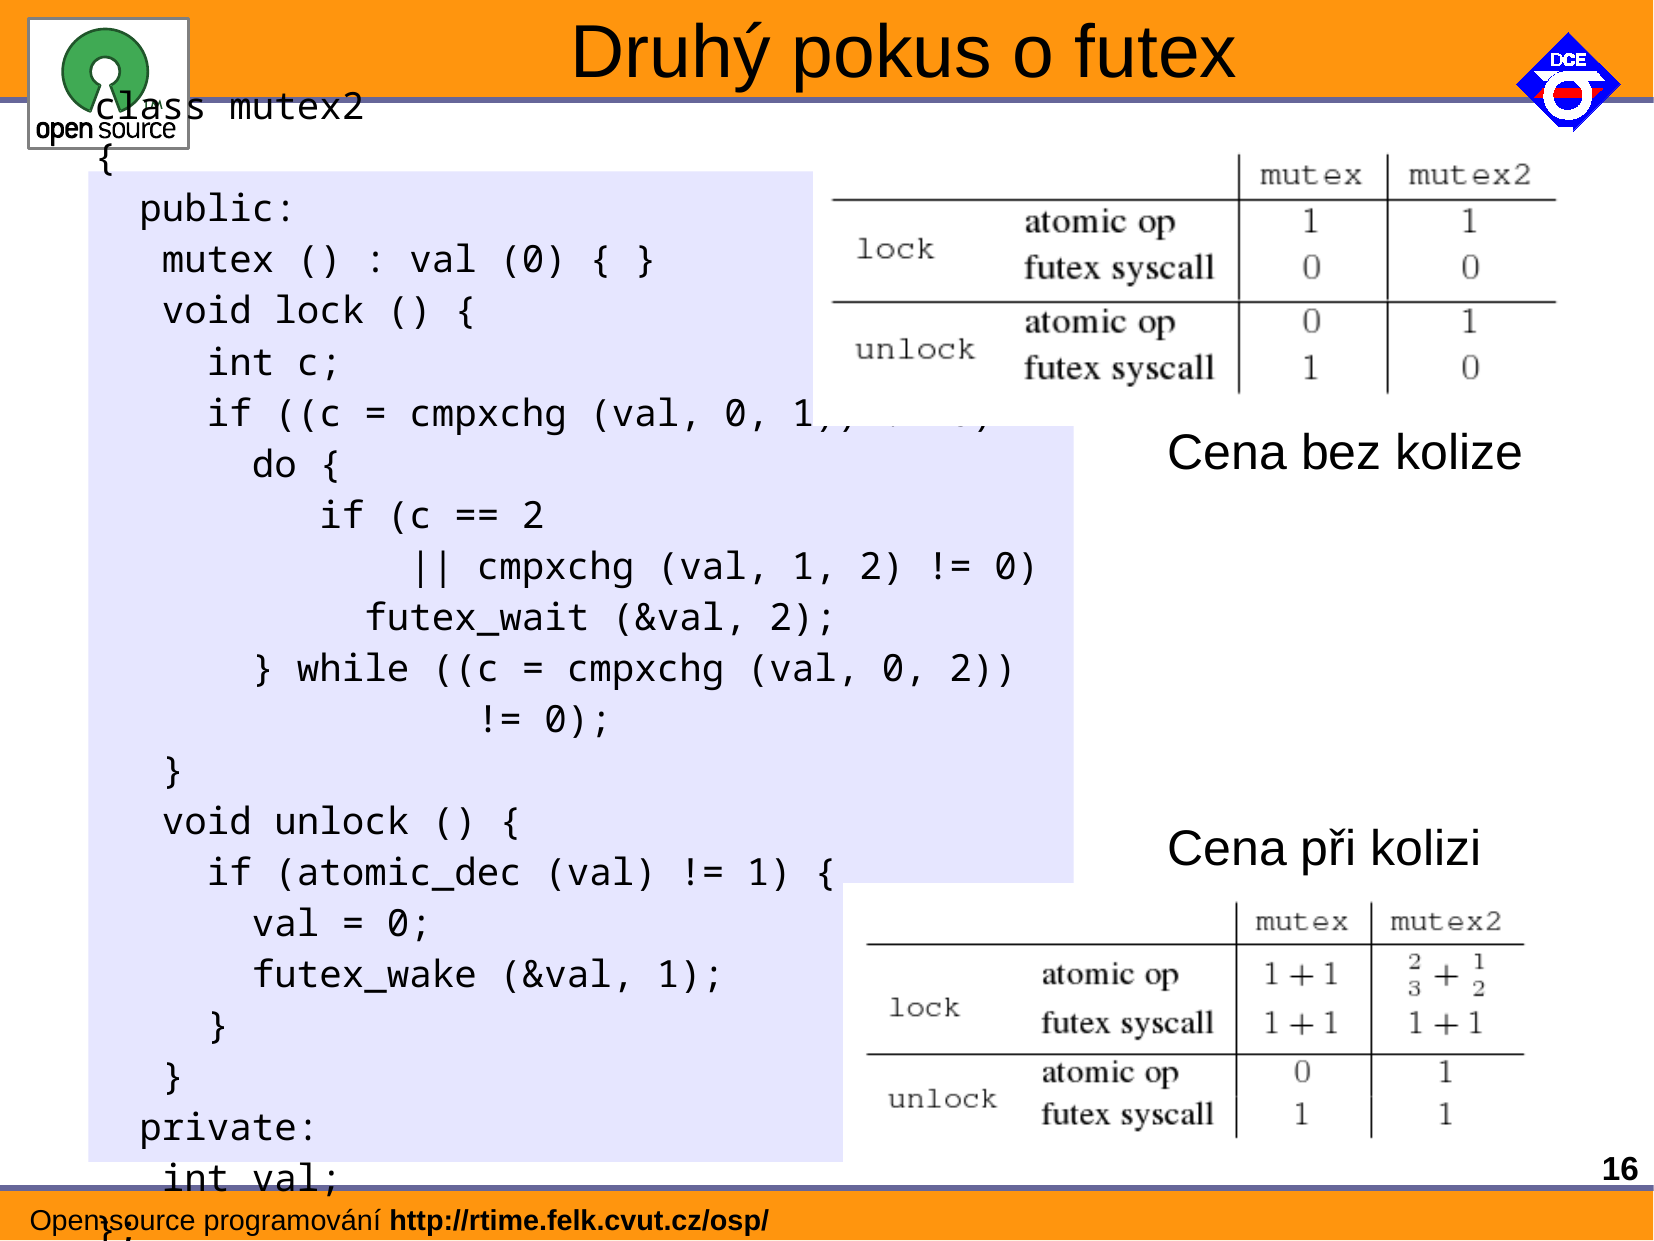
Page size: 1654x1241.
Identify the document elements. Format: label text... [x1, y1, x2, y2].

title Druhý pokus o futex [178, 4, 1631, 98]
picture [843, 883, 1553, 1162]
text_box class mutex2 { public: mutex () : val (0) { } void lock () { int c; if ((c = cmpxchg (val, 0, 1)) != 0) do { if (c == 2 || cmpxchg (val, 1, 2) != 0) futex_wait (&val, 2); } while ((c = cmpxchg (val, 0, 2)) != 0); } void unlock () { if (atomic_dec (val) != 1) { val = 0; futex_wake (&val, 1); } } private: int val; }; [88, 171, 1074, 1162]
text_box Cena bez kolize [1161, 418, 1543, 493]
text_box Cena při kolizi [1161, 814, 1508, 889]
picture [813, 127, 1573, 426]
